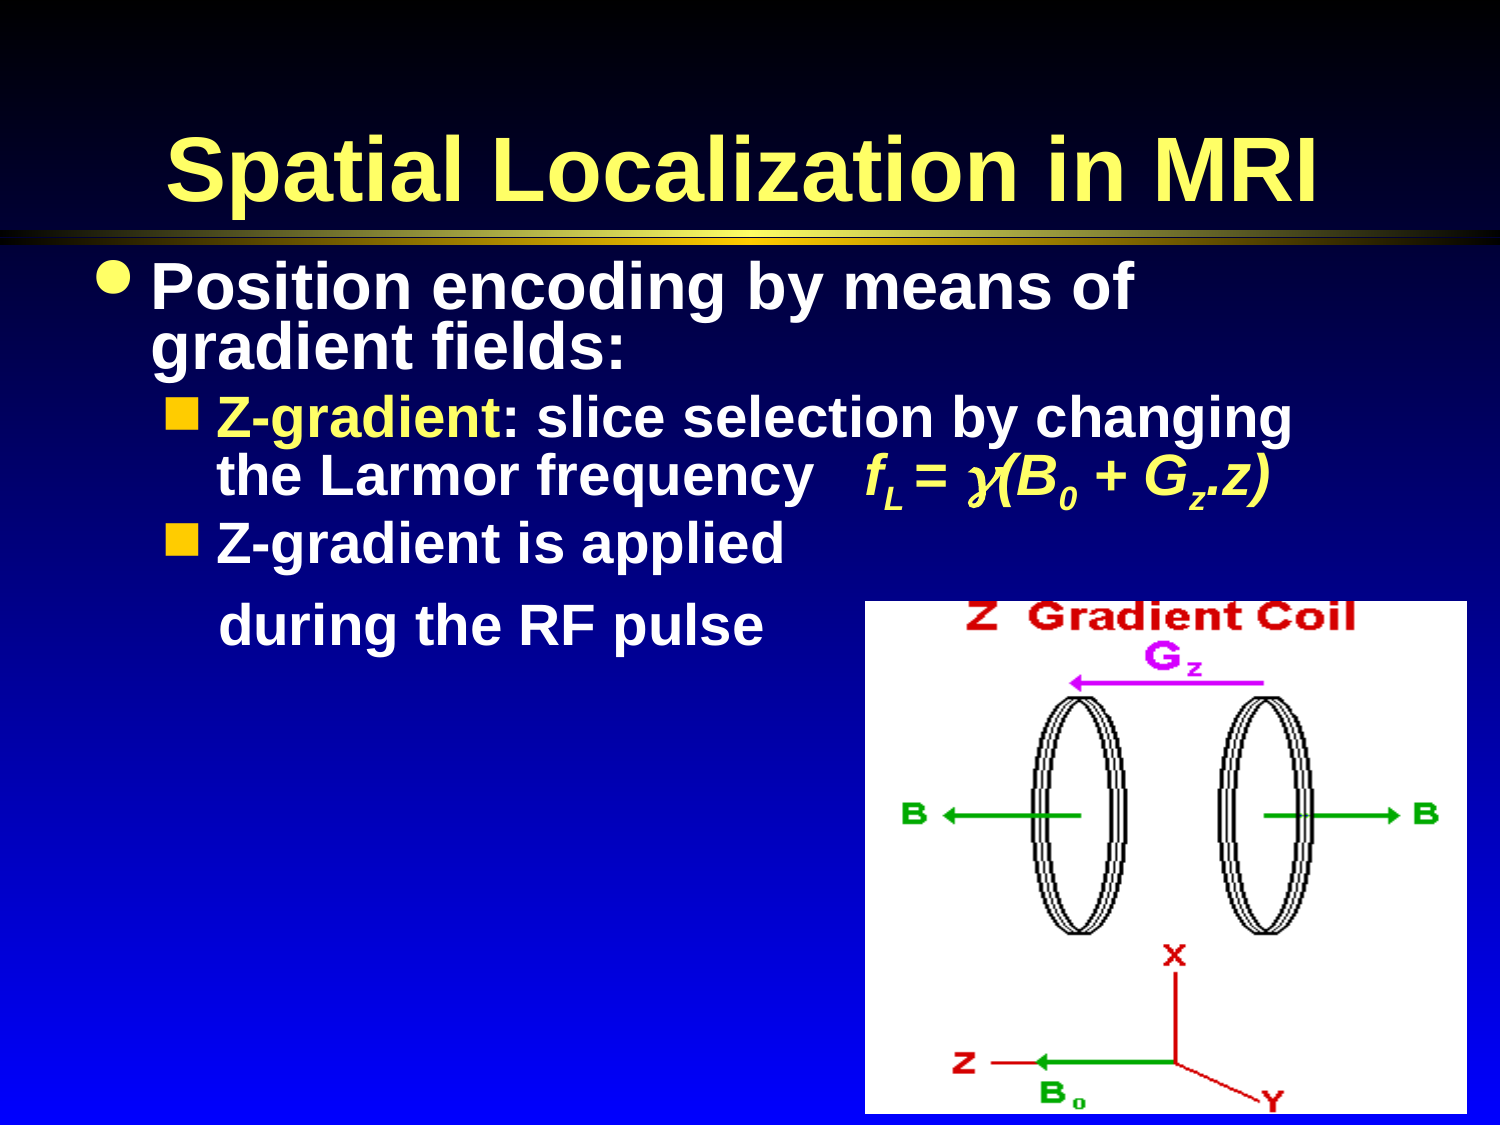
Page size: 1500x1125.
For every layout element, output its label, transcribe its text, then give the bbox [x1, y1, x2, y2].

title Spatial Localization in MRI [99, 37, 1388, 225]
picture [865, 601, 1467, 1114]
list Position encoding by means of gradient fields: Z-gradient: slice selection by changing the Larmor frequency fL = (B0 + Gz.z) Z-gradient is applied during the RF pulse [79, 254, 1367, 763]
